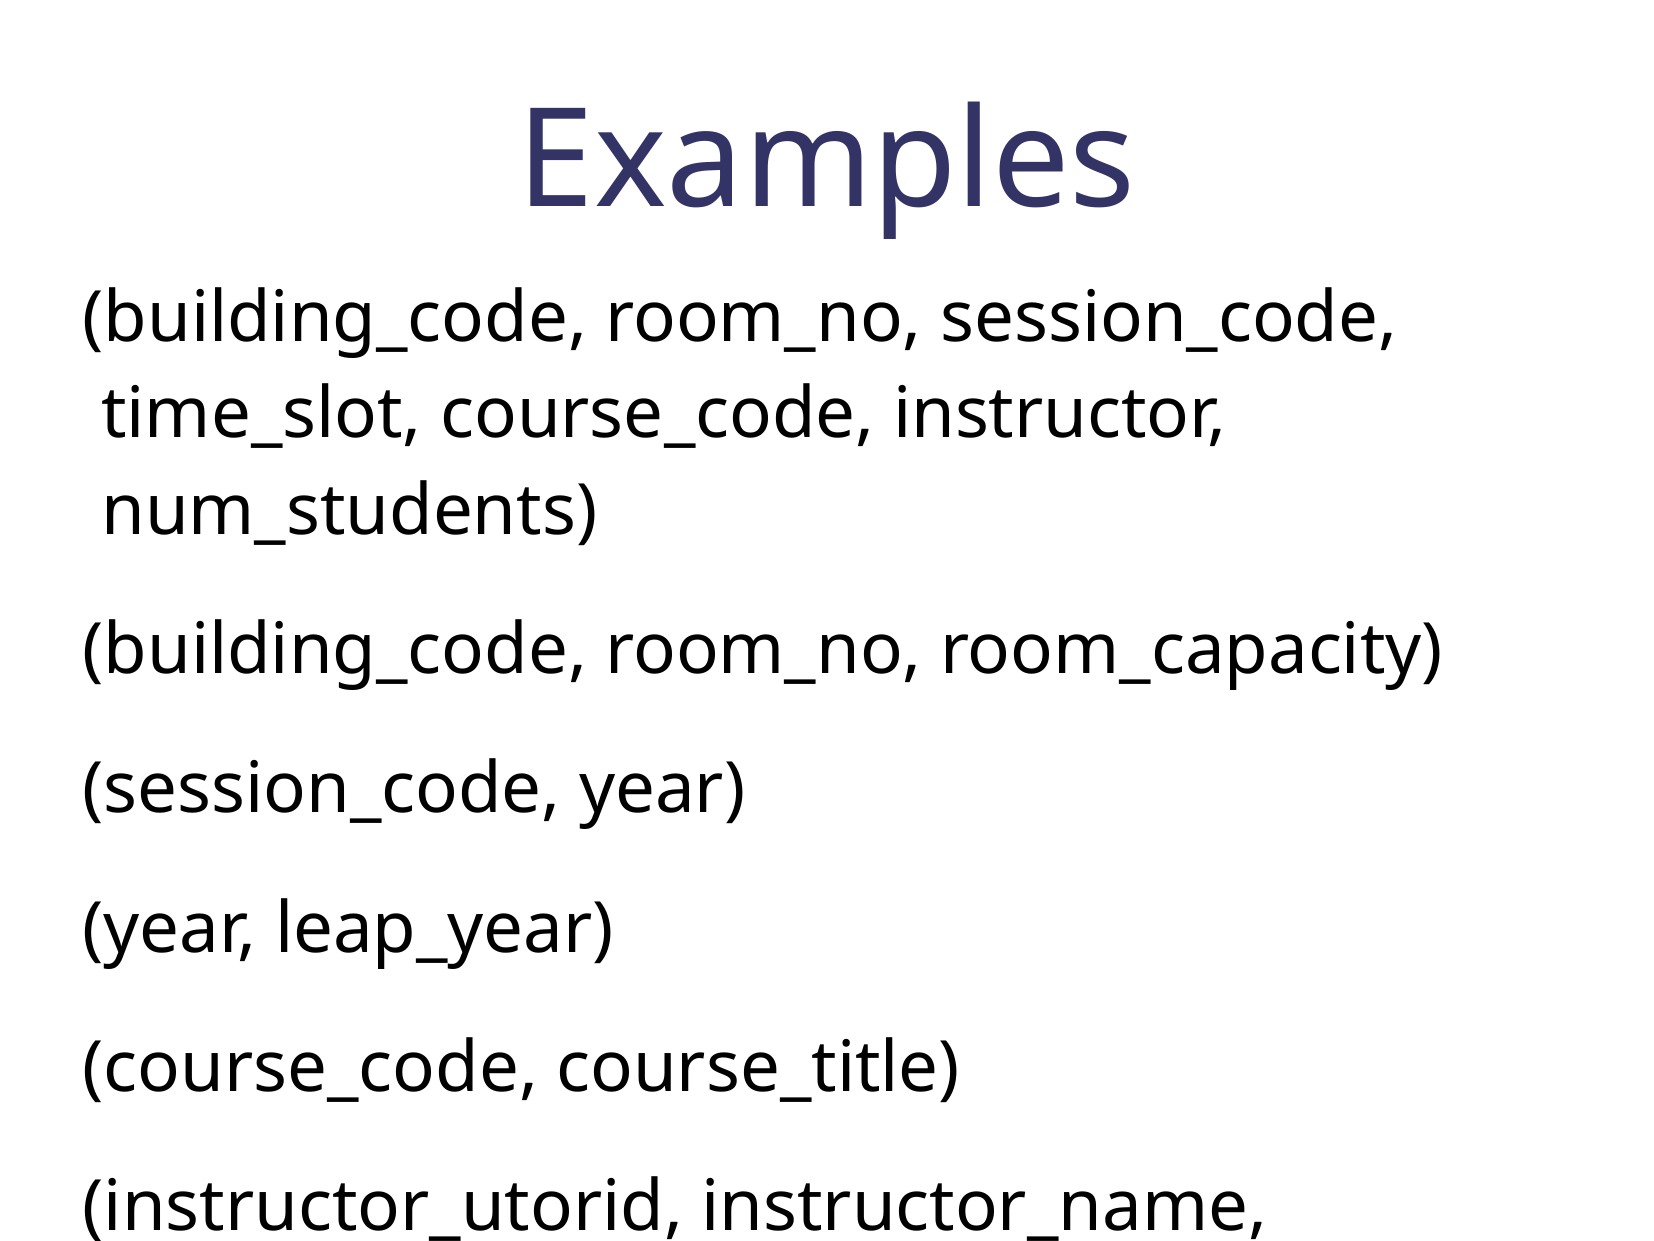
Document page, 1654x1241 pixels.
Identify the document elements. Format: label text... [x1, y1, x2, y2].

title Examples [82, 49, 1571, 257]
subtitle (building_code, room_no, session_code, time_slot, course_code, instructor, num_students) (building_code, room_no, room_capacity) (session_code, year) (year, leap_year) (course_code, course_title) (instructor_utorid, instructor_name, instructor_employee_no, instructor_rank) [82, 265, 1654, 1231]
